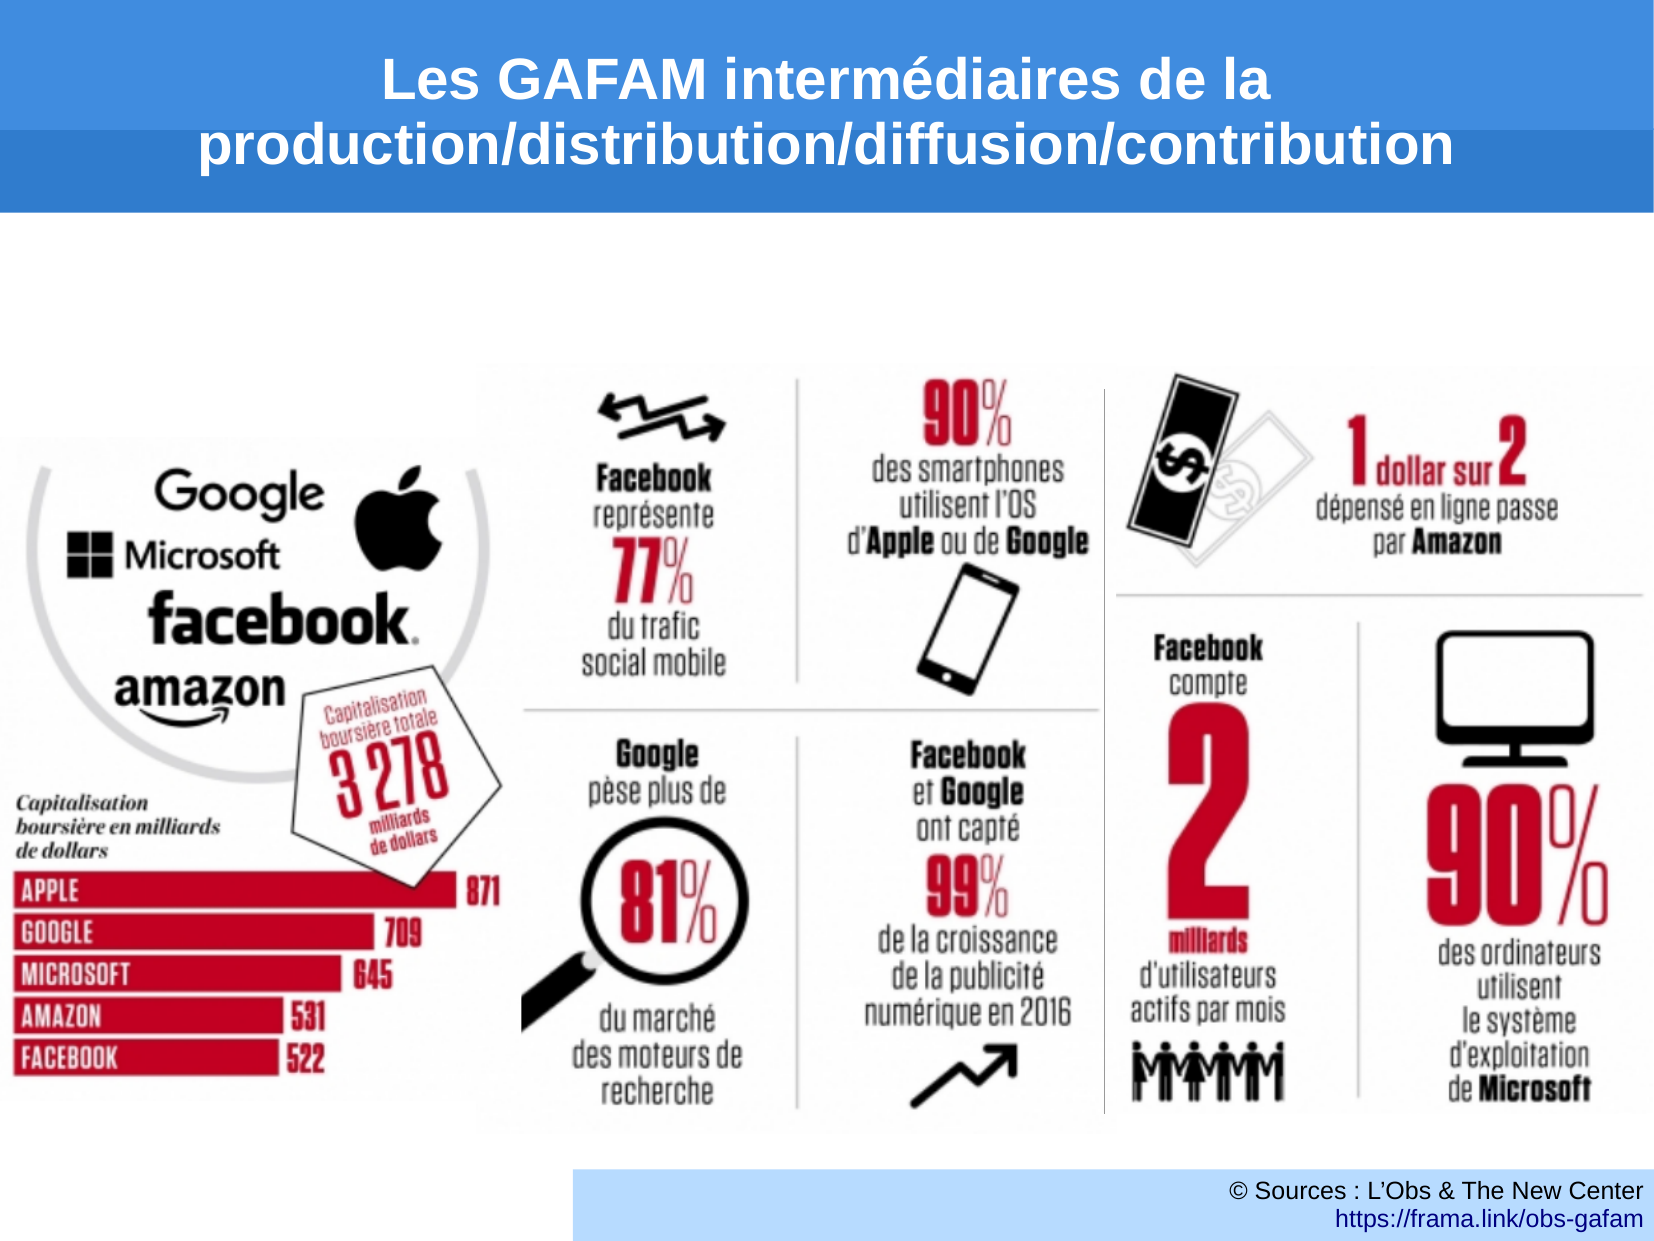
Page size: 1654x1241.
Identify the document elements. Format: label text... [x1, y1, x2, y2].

text_box © Sources : L’Obs & The New Center https://frama.link/obs-gafam [572, 1169, 1654, 1241]
title Les GAFAM intermédiaires de la production/distribution/diffusion/contribution [82, 8, 1571, 216]
picture [0, 363, 1654, 1134]
